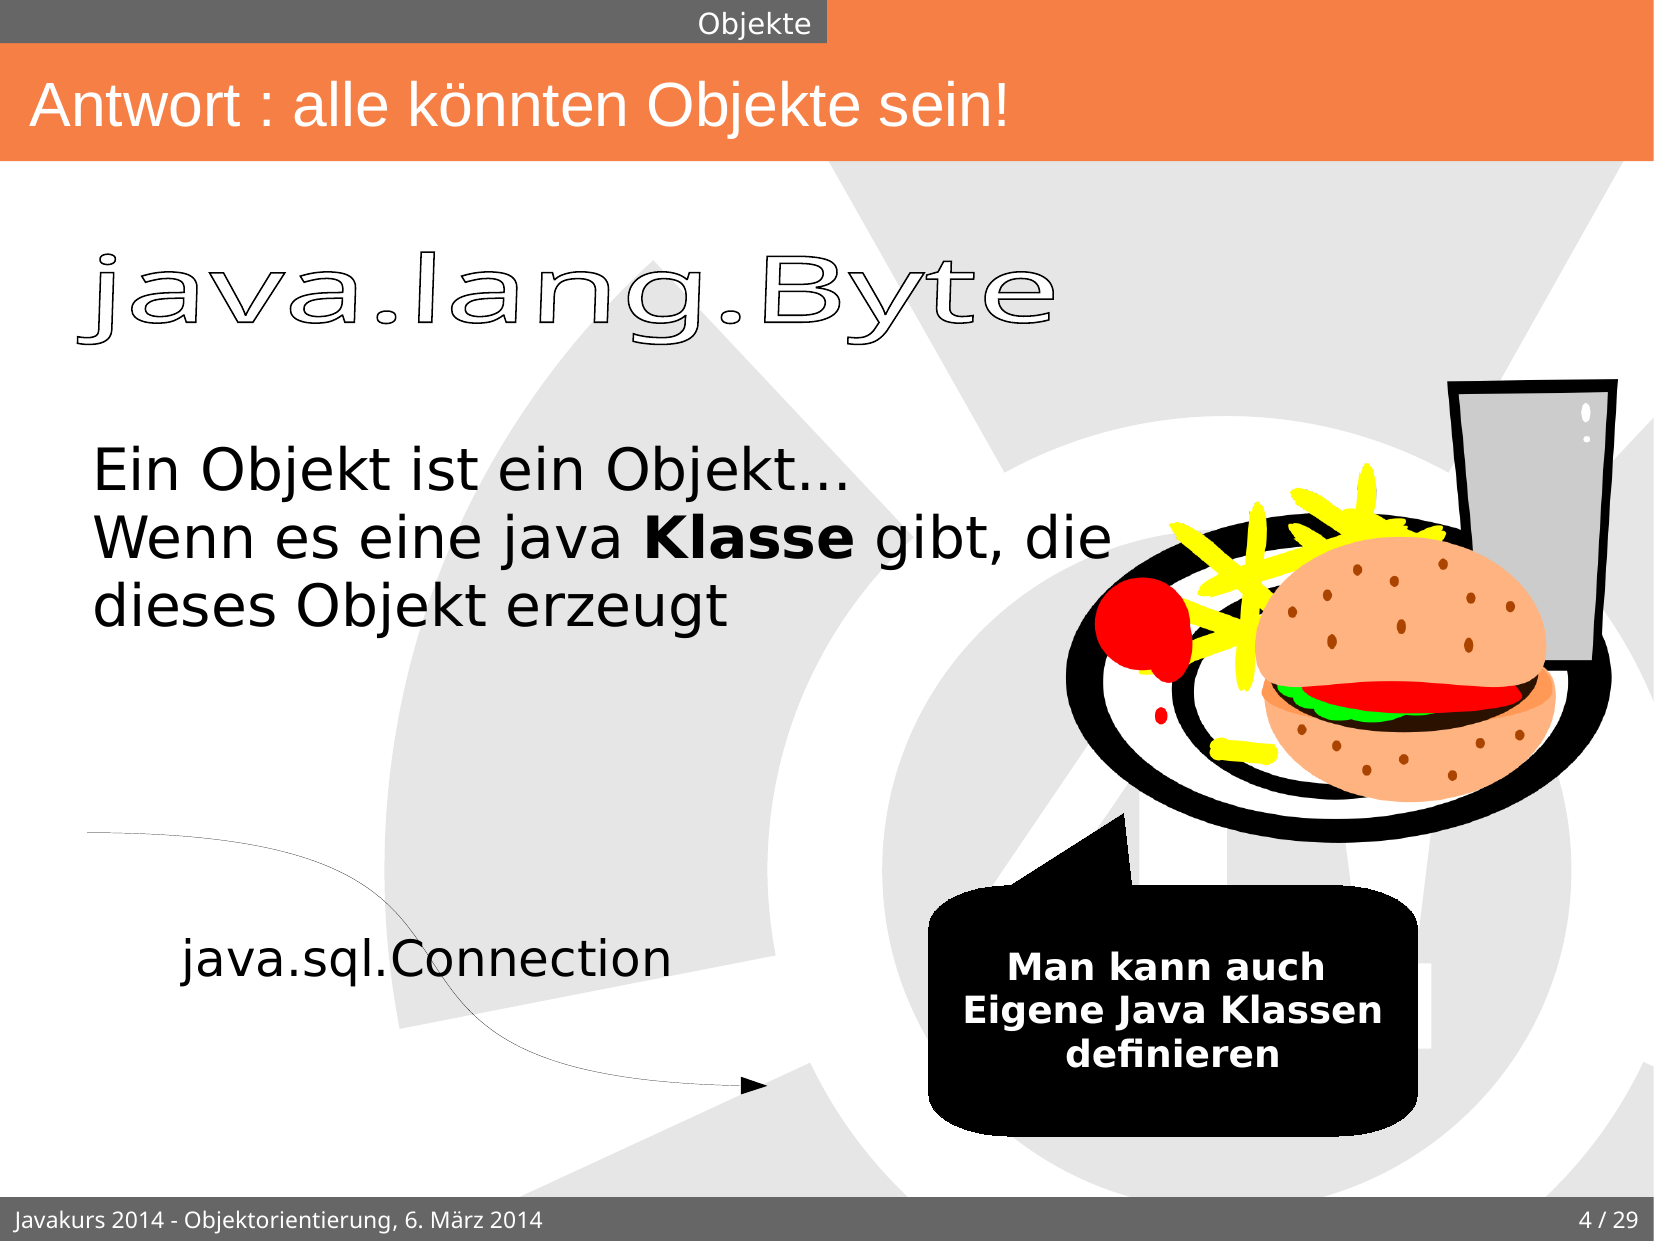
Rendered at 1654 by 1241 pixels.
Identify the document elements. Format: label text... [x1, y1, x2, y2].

text_box java.lang.Byte [418, 252, 435, 323]
picture [1062, 377, 1619, 846]
text_box Ein Objekt ist ein Objekt... Wenn es eine java Klasse gibt, die dieses Objekt erzeugt [77, 429, 1062, 697]
text_box Man kann auch Eigene Java Klassen definieren [928, 846, 1418, 1137]
text_box java.lang.Byte [628, 271, 700, 345]
text_box java.lang.Byte [540, 271, 609, 323]
text_box java.lang.Byte [77, 272, 114, 345]
text_box java.lang.Byte [451, 271, 517, 324]
text_box java.lang.Byte [209, 272, 285, 323]
text_box java.lang.Byte [926, 261, 974, 324]
text_box java.lang.Byte [764, 256, 840, 323]
text_box java.lang.Byte [290, 271, 356, 324]
title Antwort : alle könnten Objekte sein! [29, 67, 1595, 143]
text_box Objekte [29, 0, 827, 50]
text_box java.lang.Byte [131, 271, 197, 324]
text_box java.lang.Byte [985, 271, 1054, 324]
text_box java.lang.Byte [847, 272, 925, 345]
